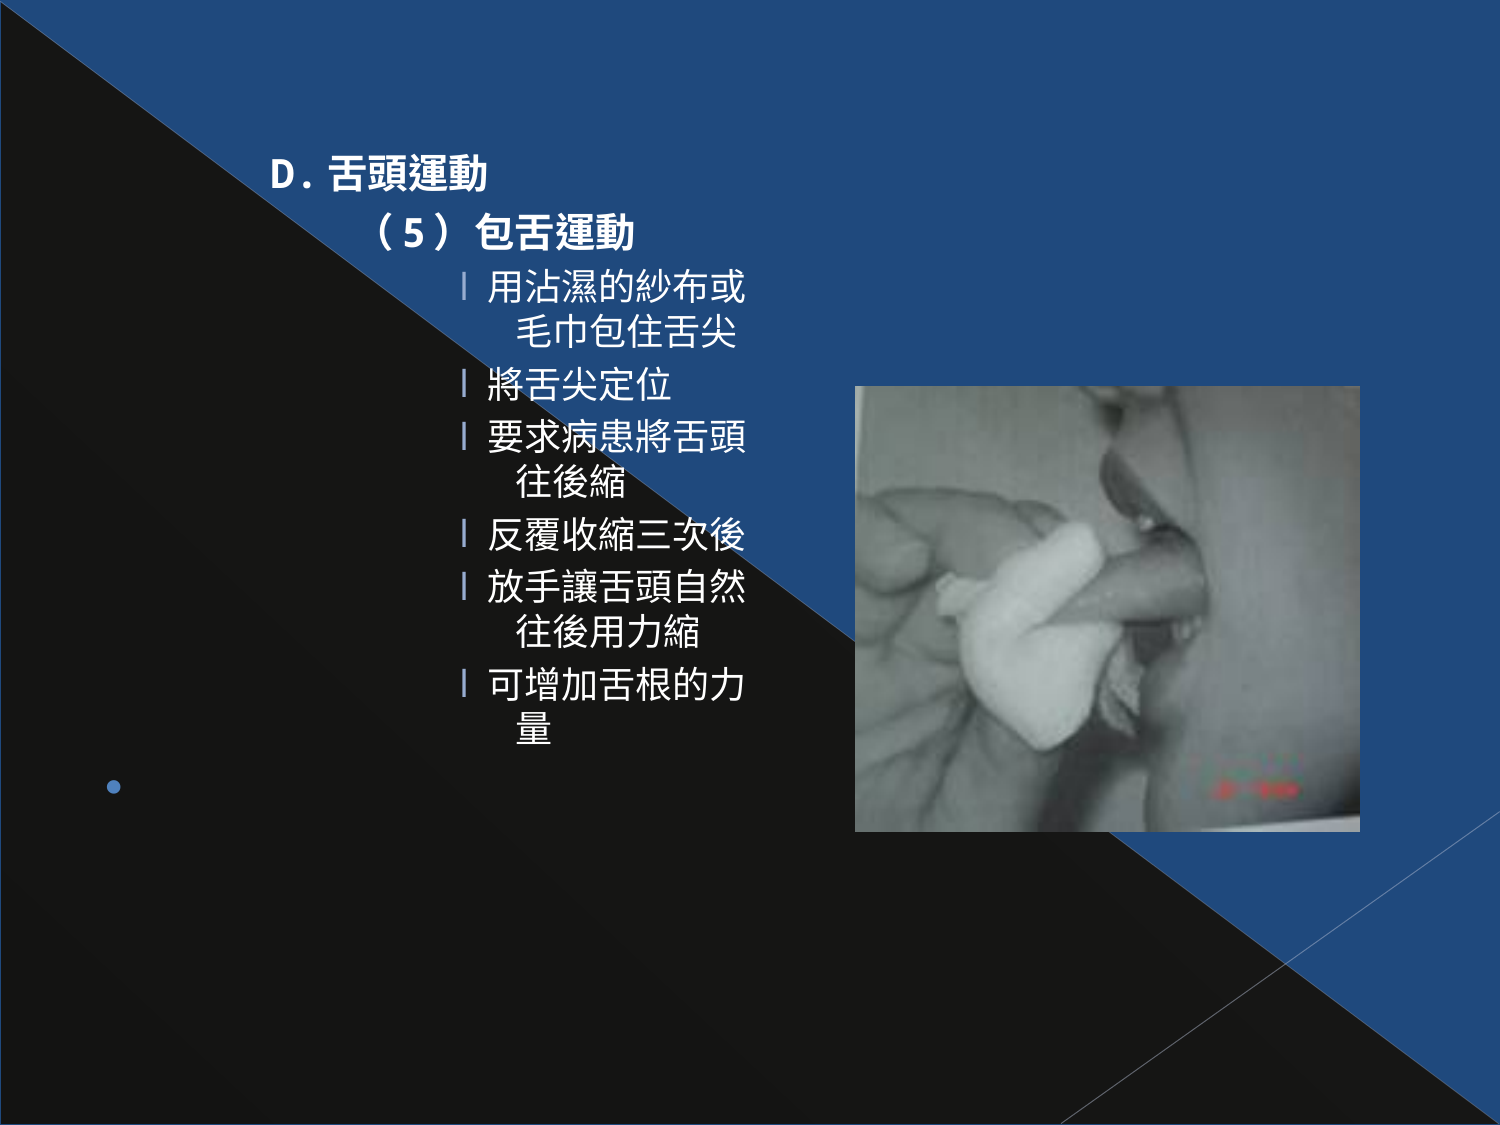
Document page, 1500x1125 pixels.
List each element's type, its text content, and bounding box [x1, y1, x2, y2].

list D.舌頭運動 （5）包舌運動 用沾濕的紗布或毛巾包住舌尖 將舌尖定位 要求病患將舌頭往後縮 反覆收縮三次後 放手讓舌頭自然往後用力縮 可增加舌根的力量 [75, 140, 774, 985]
picture [855, 386, 1360, 833]
